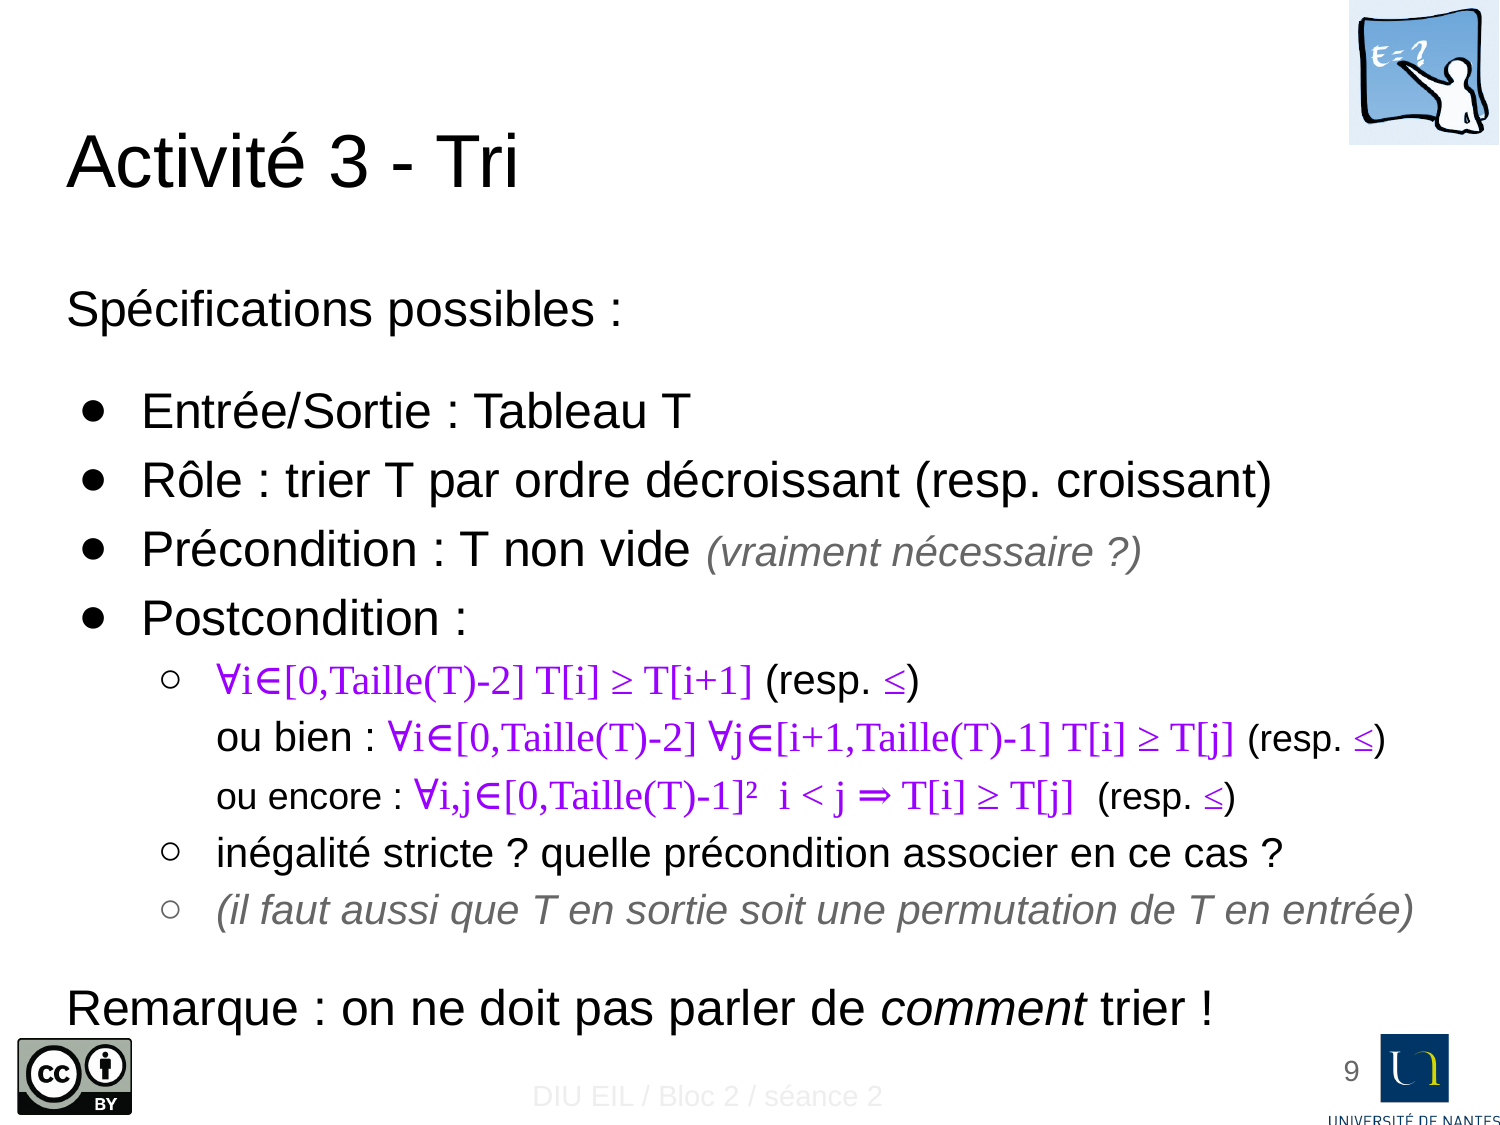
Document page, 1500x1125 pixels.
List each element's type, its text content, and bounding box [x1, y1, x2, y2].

slide_number <numéro> [1284, 1038, 1375, 1102]
picture [1329, 1034, 1500, 1125]
picture [1349, 0, 1499, 145]
list Spécifications possibles : Entrée/Sortie : Tableau T Rôle : trier T par ordre décroissant (resp. croissant) Précondition : T non vide (vraiment nécessaire ?) Postcondition : ∀i∈[0,Taille(T)-2] T[i] ≥ T[i+1] (resp. ≤) ou bien : ∀i∈[0,Taille(T)-2] ∀j∈[i+1,Taille(T)-1] T[i] ≥ T[j] (resp. ≤) ou encore : ∀i,j∈[0,Taille(T)-1]² i < j ⇒ T[i] ≥ T[j] (resp. ≤) inégalité stricte ? quelle précondition associer en ce cas ? (il faut aussi que T en sortie soit une permutation de T en entrée) Remarque : on ne doit pas parler de comment trier ! [51, 252, 1490, 1064]
title Activité 3 - Tri [51, 97, 1449, 223]
picture [17, 1038, 132, 1115]
